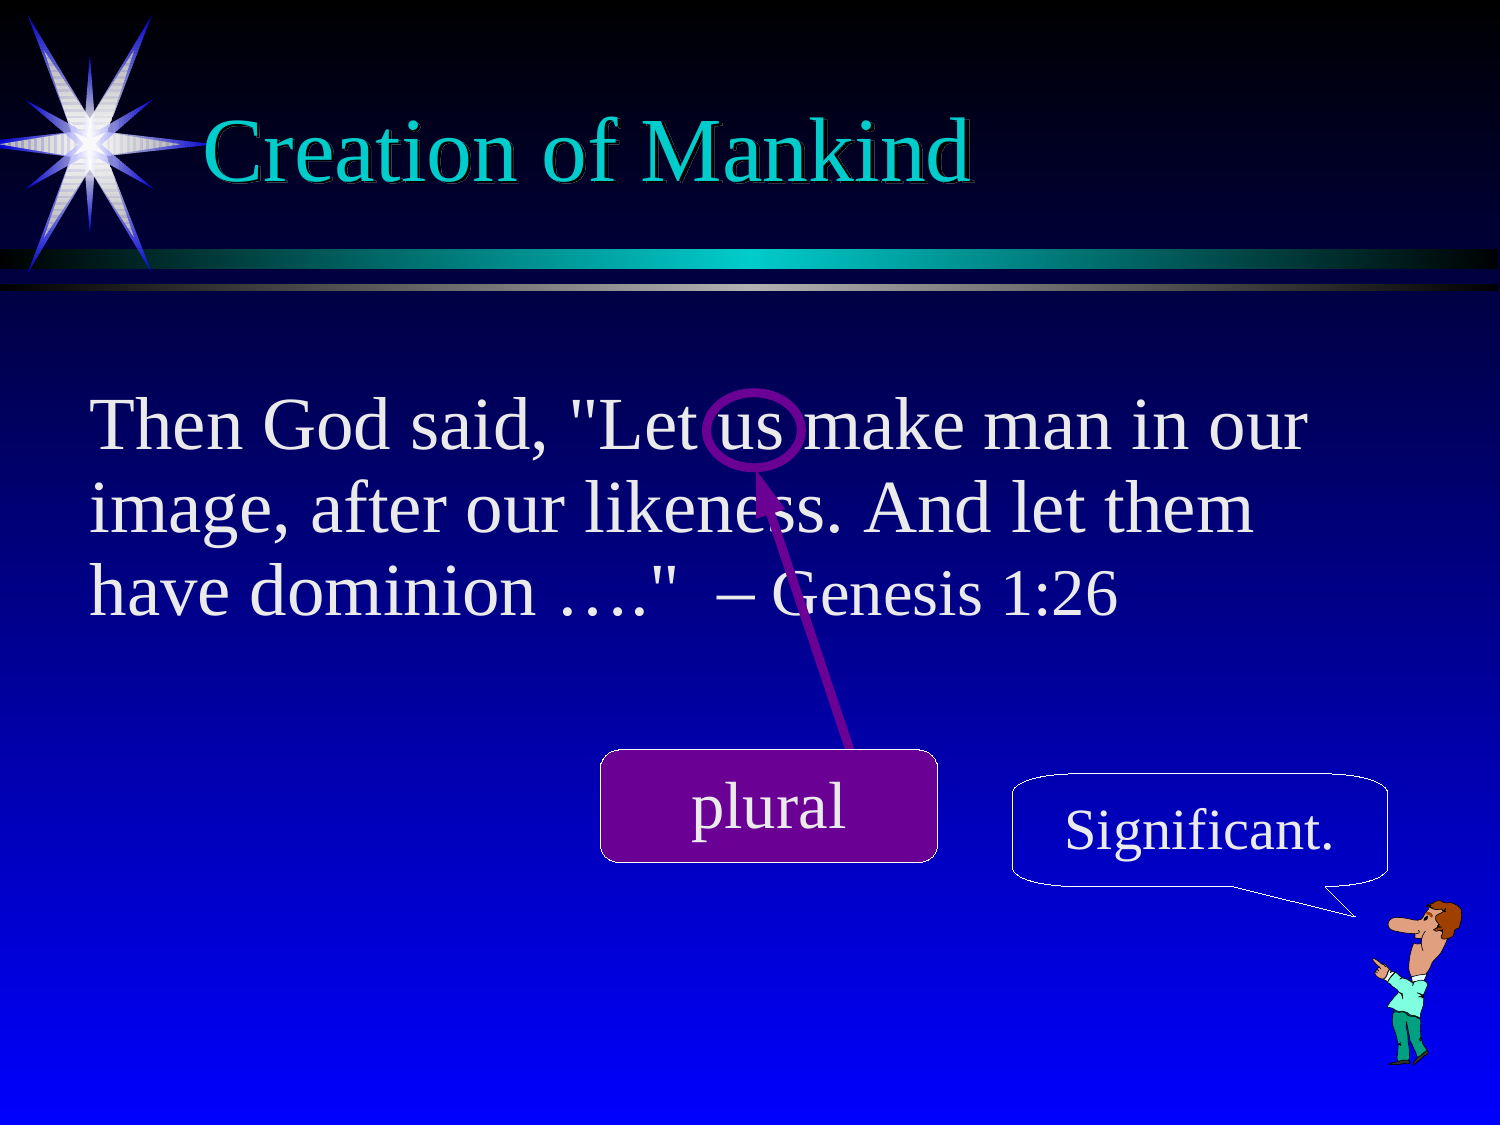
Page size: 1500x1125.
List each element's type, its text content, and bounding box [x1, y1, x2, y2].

text_box Then God said, "Let us make man in our image, after our likeness. And let them have dominion …." – Genesis 1:26 [75, 375, 1351, 639]
text_box Significant. [1012, 773, 1388, 917]
text_box plural [600, 749, 938, 863]
chart [1371, 900, 1463, 1066]
text_box Then God said, "Let us make man in our image, after our likeness. And let them have dominion …." – Genesis 1:26 [712, 398, 796, 463]
title Creation of Mankind [187, 56, 1463, 244]
